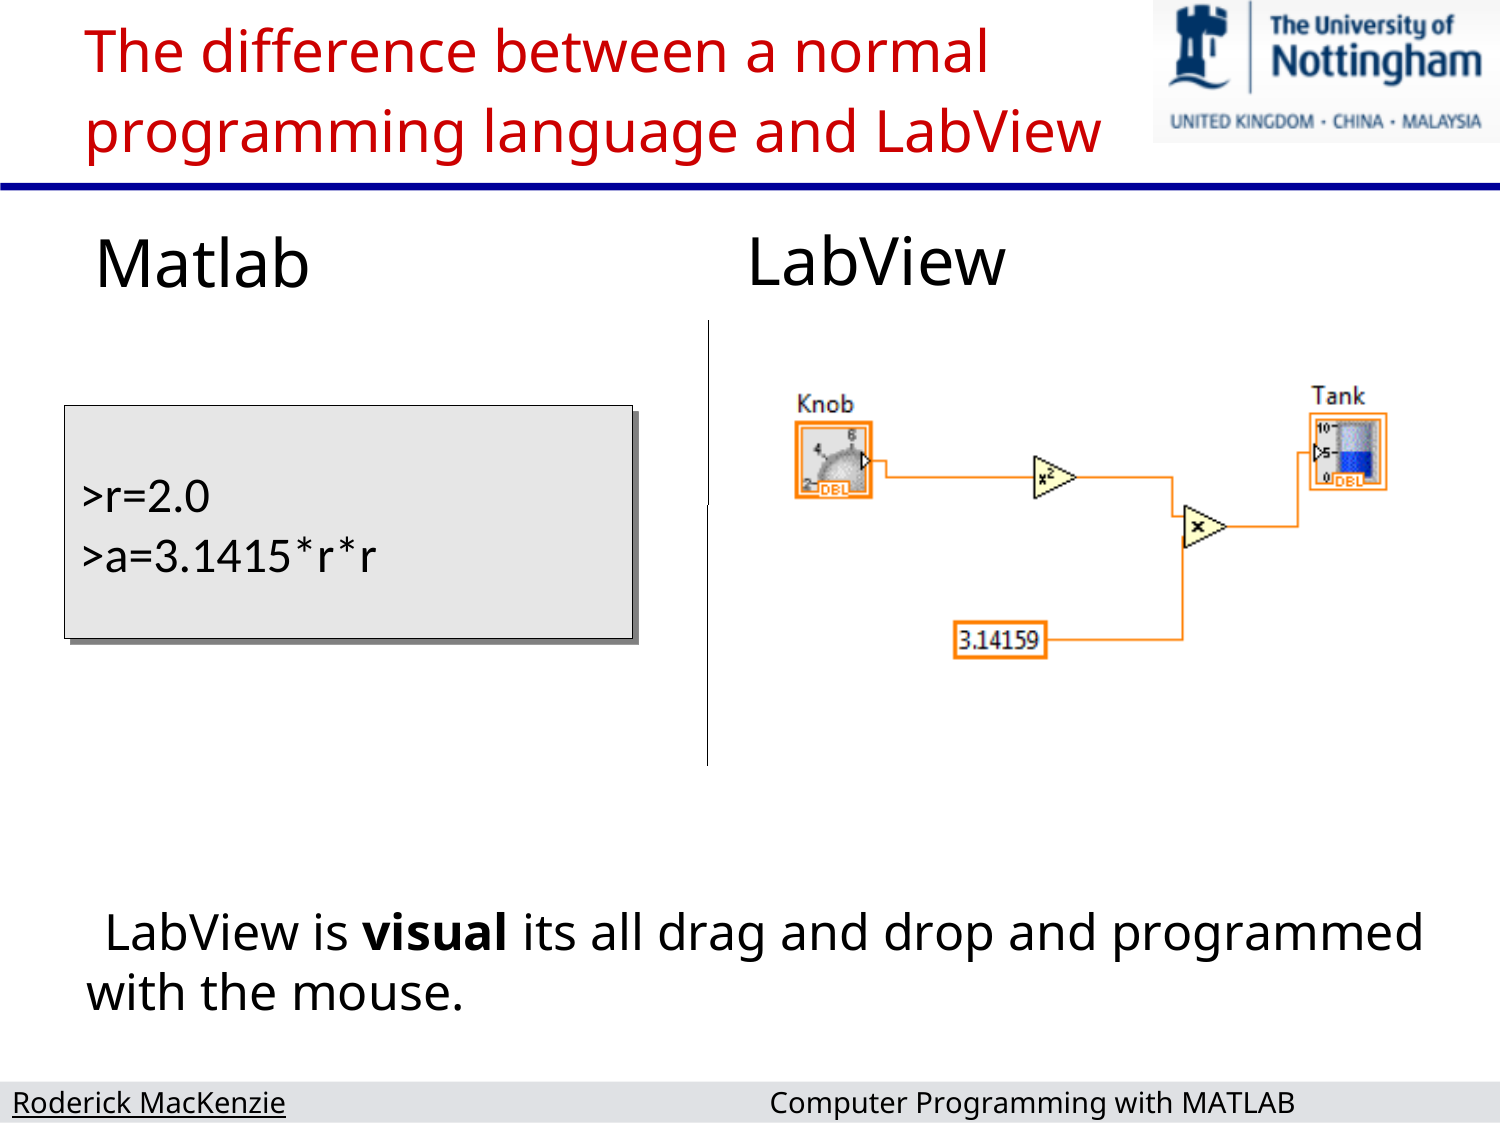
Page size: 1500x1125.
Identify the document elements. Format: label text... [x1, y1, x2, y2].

text_box Matlab [56, 213, 395, 388]
picture [719, 353, 1436, 721]
title The difference between a normal programming language and LabView [69, 14, 1308, 166]
text_box >r=2.0 >a=3.1415*r*r [64, 405, 633, 639]
text_box LabView [708, 211, 1047, 386]
picture [1153, 0, 1500, 143]
text_box LabView is visual its all drag and drop and programmed with the mouse. [71, 892, 1483, 1125]
